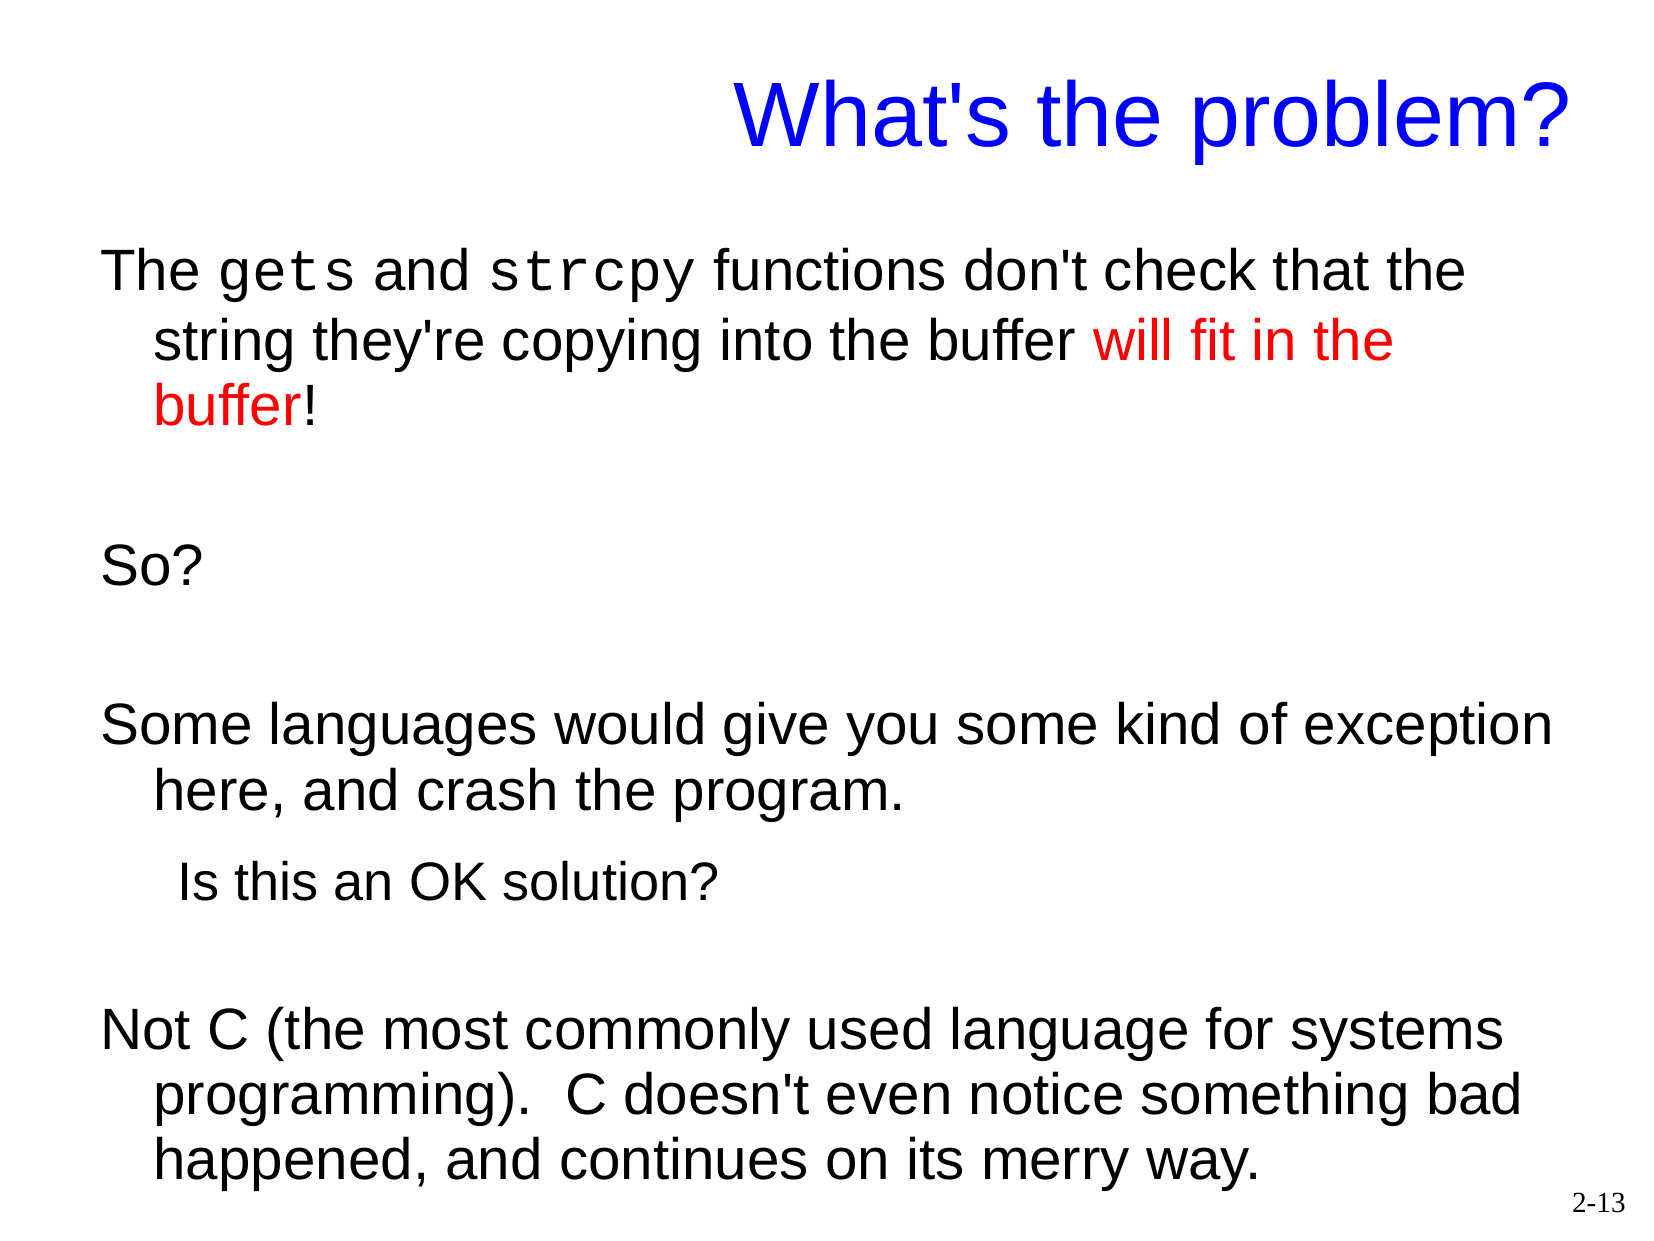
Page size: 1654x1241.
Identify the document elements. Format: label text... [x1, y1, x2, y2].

list The gets and strcpy functions don't check that the string they're copying into the buffer will fit in the buffer! So? Some languages would give you some kind of exception here, and crash the program. Is this an OK solution? Not C (the most commonly used language for systems programming). C doesn't even notice something bad happened, and continues on its merry way. [82, 237, 1571, 1192]
title What's the problem? [84, 18, 1573, 211]
